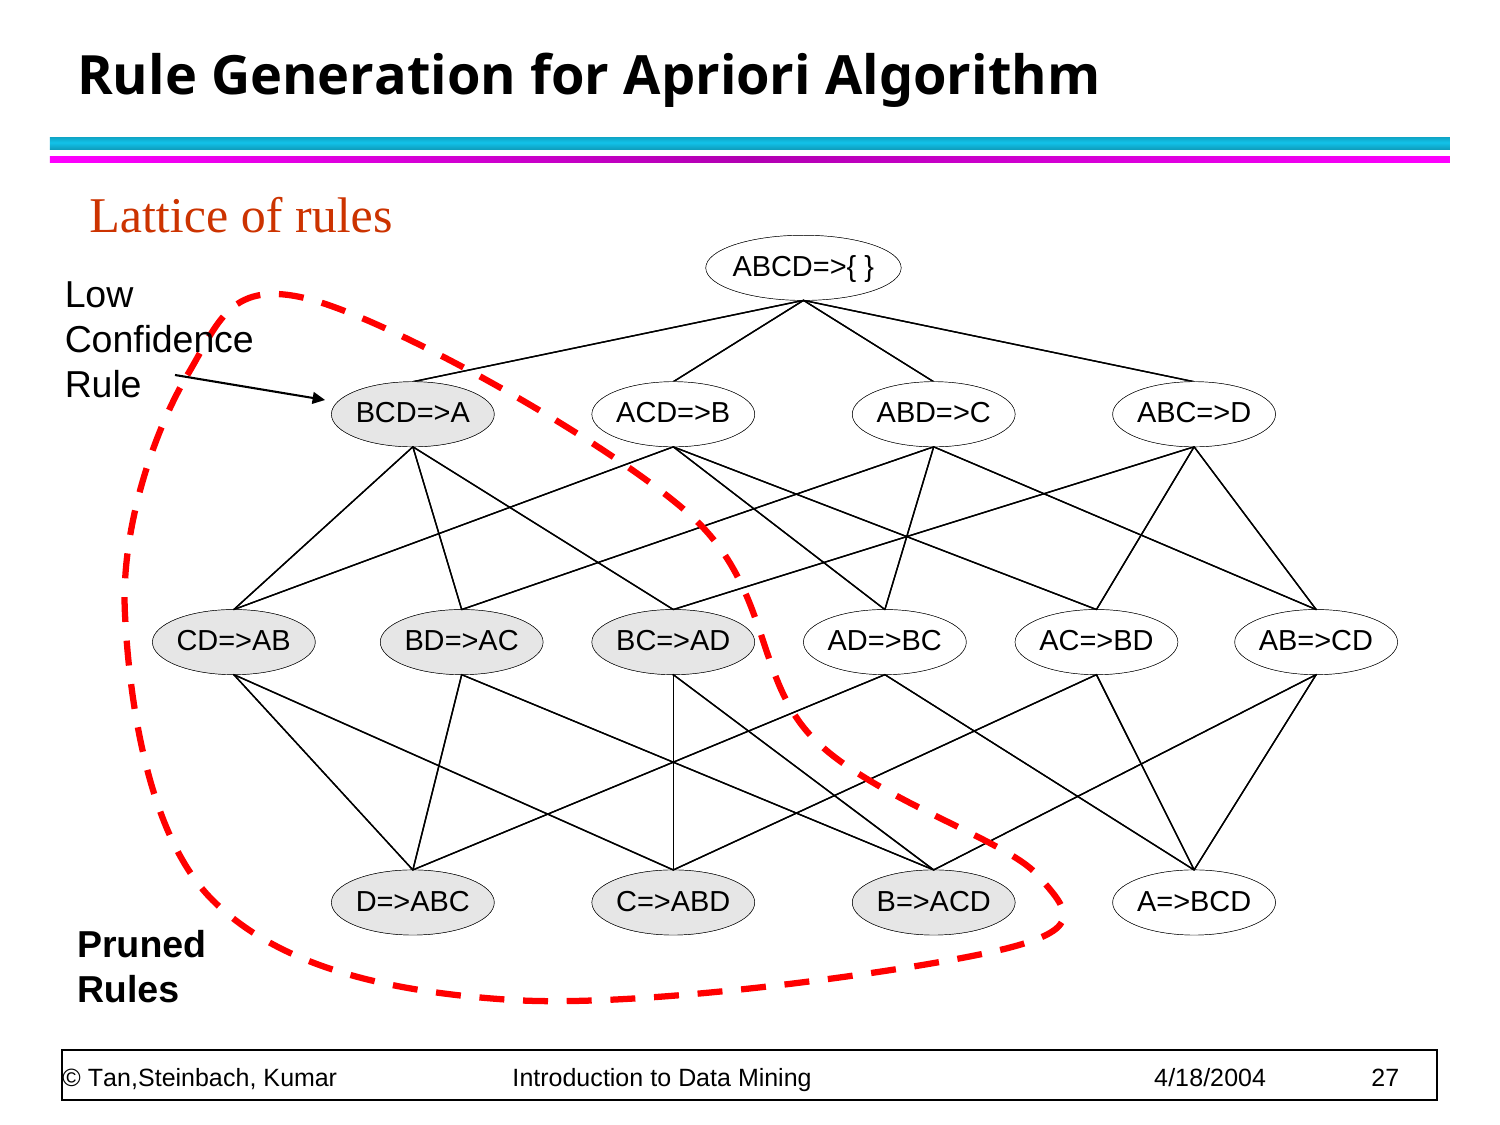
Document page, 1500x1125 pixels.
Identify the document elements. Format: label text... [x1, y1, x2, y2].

text_box Lattice of rules [74, 174, 408, 251]
title Rule Generation for Apriori Algorithm [62, 22, 1421, 113]
text_box Pruned Rules [62, 912, 250, 1018]
text_box Low Confidence Rule [50, 262, 276, 413]
chart [150, 232, 1401, 938]
